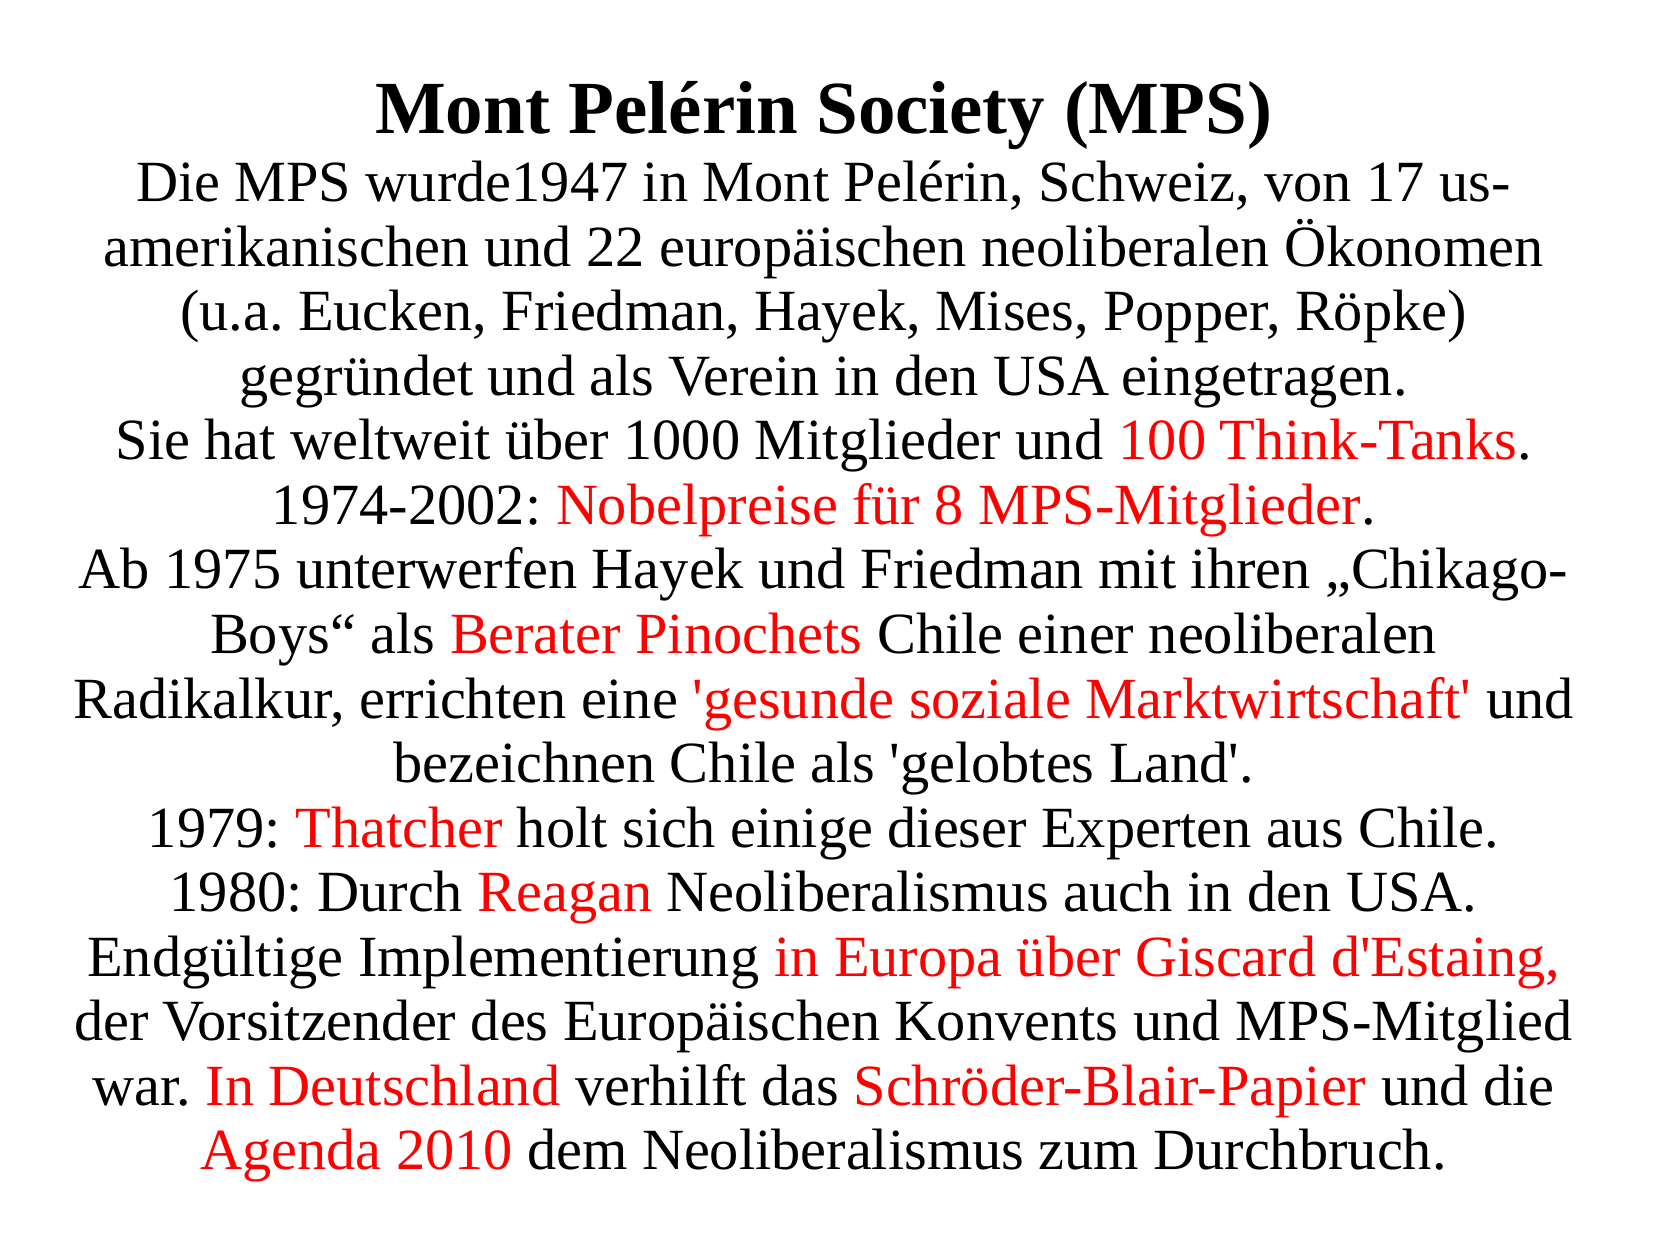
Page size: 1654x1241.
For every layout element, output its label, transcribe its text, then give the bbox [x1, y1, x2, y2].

text_box Mont Pelérin Society (MPS) Die MPS wurde1947 in Mont Pelérin, Schweiz, von 17 us-amerikanischen und 22 europäischen neoliberalen Ökonomen (u.a. Eucken, Friedman, Hayek, Mises, Popper, Röpke) gegründet und als Verein in den USA eingetragen. Sie hat weltweit über 1000 Mitglieder und 100 Think-Tanks. 1974-2002: Nobelpreise für 8 MPS-Mitglieder. Ab 1975 unterwerfen Hayek und Friedman mit ihren „Chikago-Boys“ als Berater Pinochets Chile einer neoliberalen Radikalkur, errichten eine 'gesunde soziale Marktwirtschaft' und bezeichnen Chile als 'gelobtes Land'. 1979: Thatcher holt sich einige dieser Experten aus Chile. 1980: Durch Reagan Neoliberalismus auch in den USA. Endgültige Implementierung in Europa über Giscard d'Estaing, der Vorsitzender des Europäischen Konvents und MPS-Mitglied war. In Deutschland verhilft das Schröder-Blair-Papier und die Agenda 2010 dem Neoliberalismus zum Durchbruch. [59, 59, 1595, 1194]
